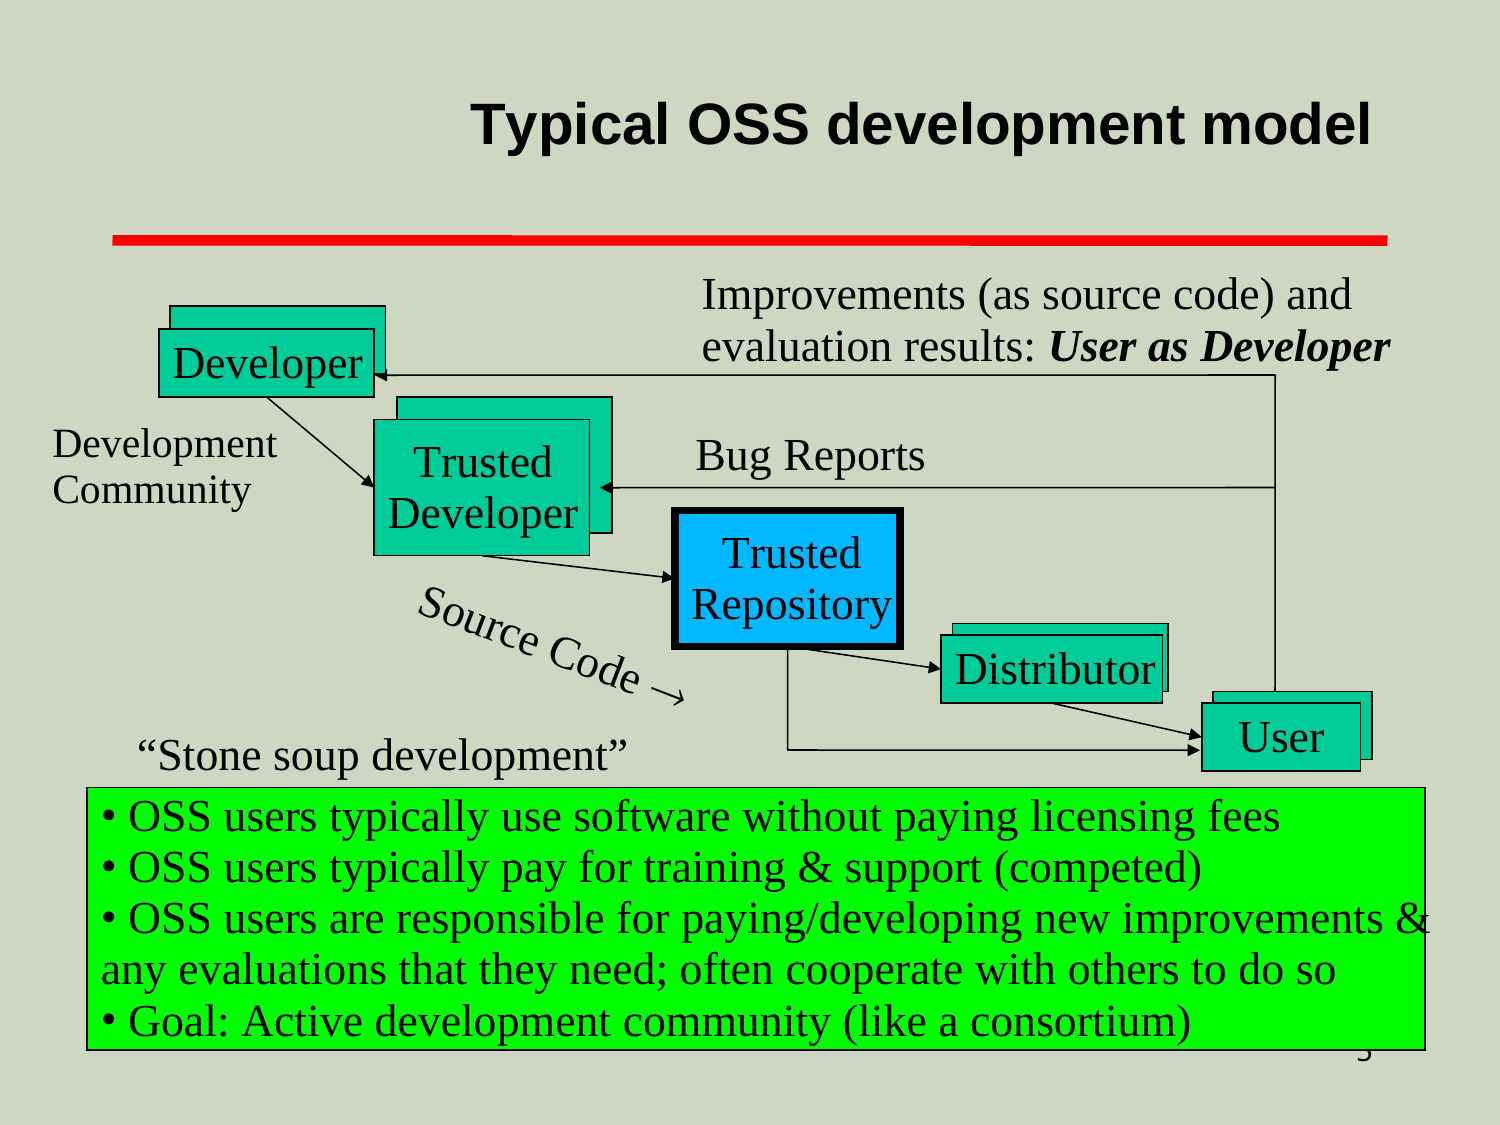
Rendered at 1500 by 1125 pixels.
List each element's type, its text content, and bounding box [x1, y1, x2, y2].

text_box Trusted Repository [674, 510, 901, 647]
text_box Development Community [37, 412, 293, 521]
text_box Improvements (as source code) and evaluation results: User as Developer [687, 262, 1426, 379]
text_box “Stone soup development” [123, 723, 643, 788]
text_box [396, 396, 613, 481]
text_box Source Code  [396, 562, 712, 735]
text_box Trusted Developer [374, 419, 590, 556]
text_box Bug Reports [681, 423, 940, 486]
title Typical OSS development model [74, 85, 1388, 224]
text_box User [1201, 703, 1361, 772]
text_box OSS users typically use software without paying licensing fees OSS users typically pay for training & support (competed) OSS users are responsible for paying/developing new improvements & any evaluations that they need; often cooperate with others to do so Goal: Active development community (like a consortium) [87, 787, 1425, 1050]
text_box Distributor [941, 635, 1163, 704]
text_box Developer [158, 328, 375, 397]
text_box [590, 494, 613, 534]
